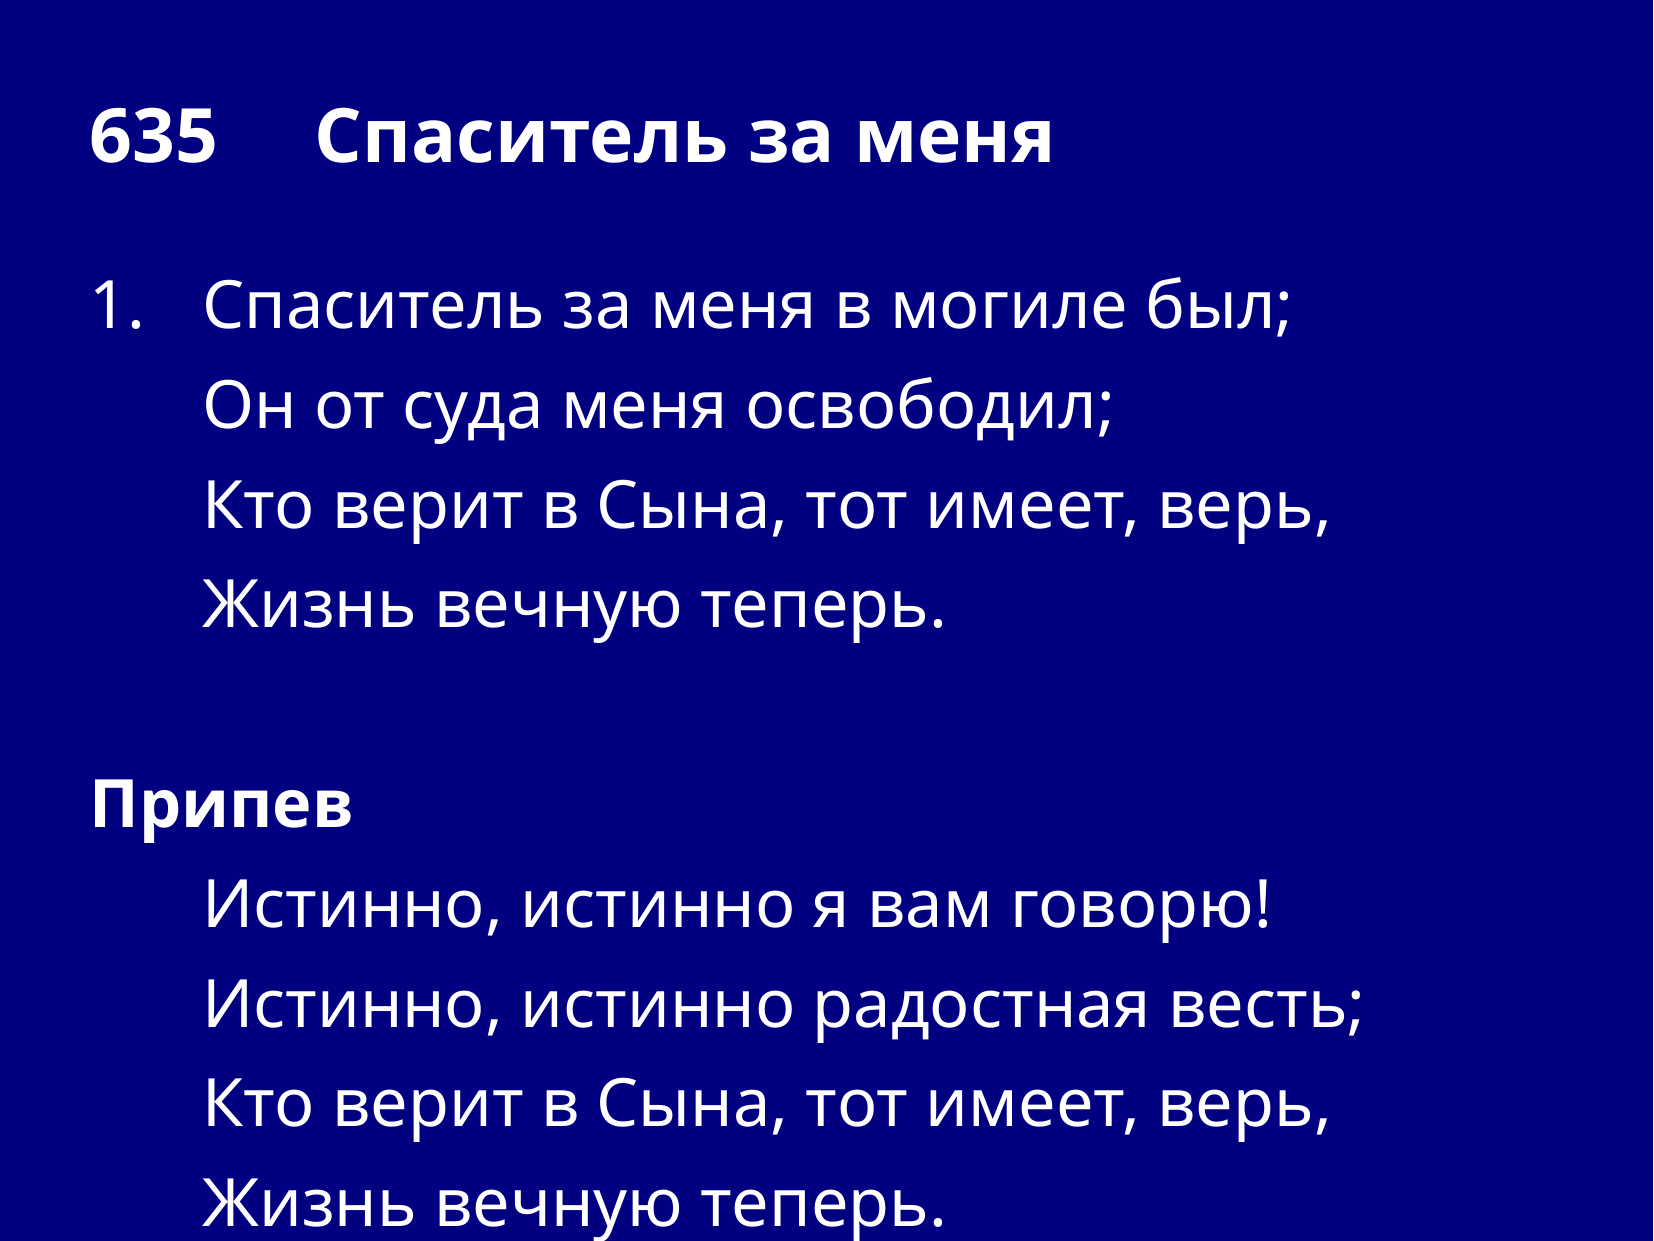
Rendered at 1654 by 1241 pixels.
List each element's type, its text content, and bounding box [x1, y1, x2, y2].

text_box 635 Спаситель за меня [75, 75, 1576, 188]
text_box 1. Спаситель за меня в могиле был; Он от суда меня освободил; Кто верит в Сына, тот имеет, верь, Жизнь вечную теперь. Припев Истинно, истинно я вам говорю! Истинно, истинно радостная весть; Кто верит в Сына, тот имеет, верь, Жизнь вечную теперь. [75, 188, 1576, 1163]
